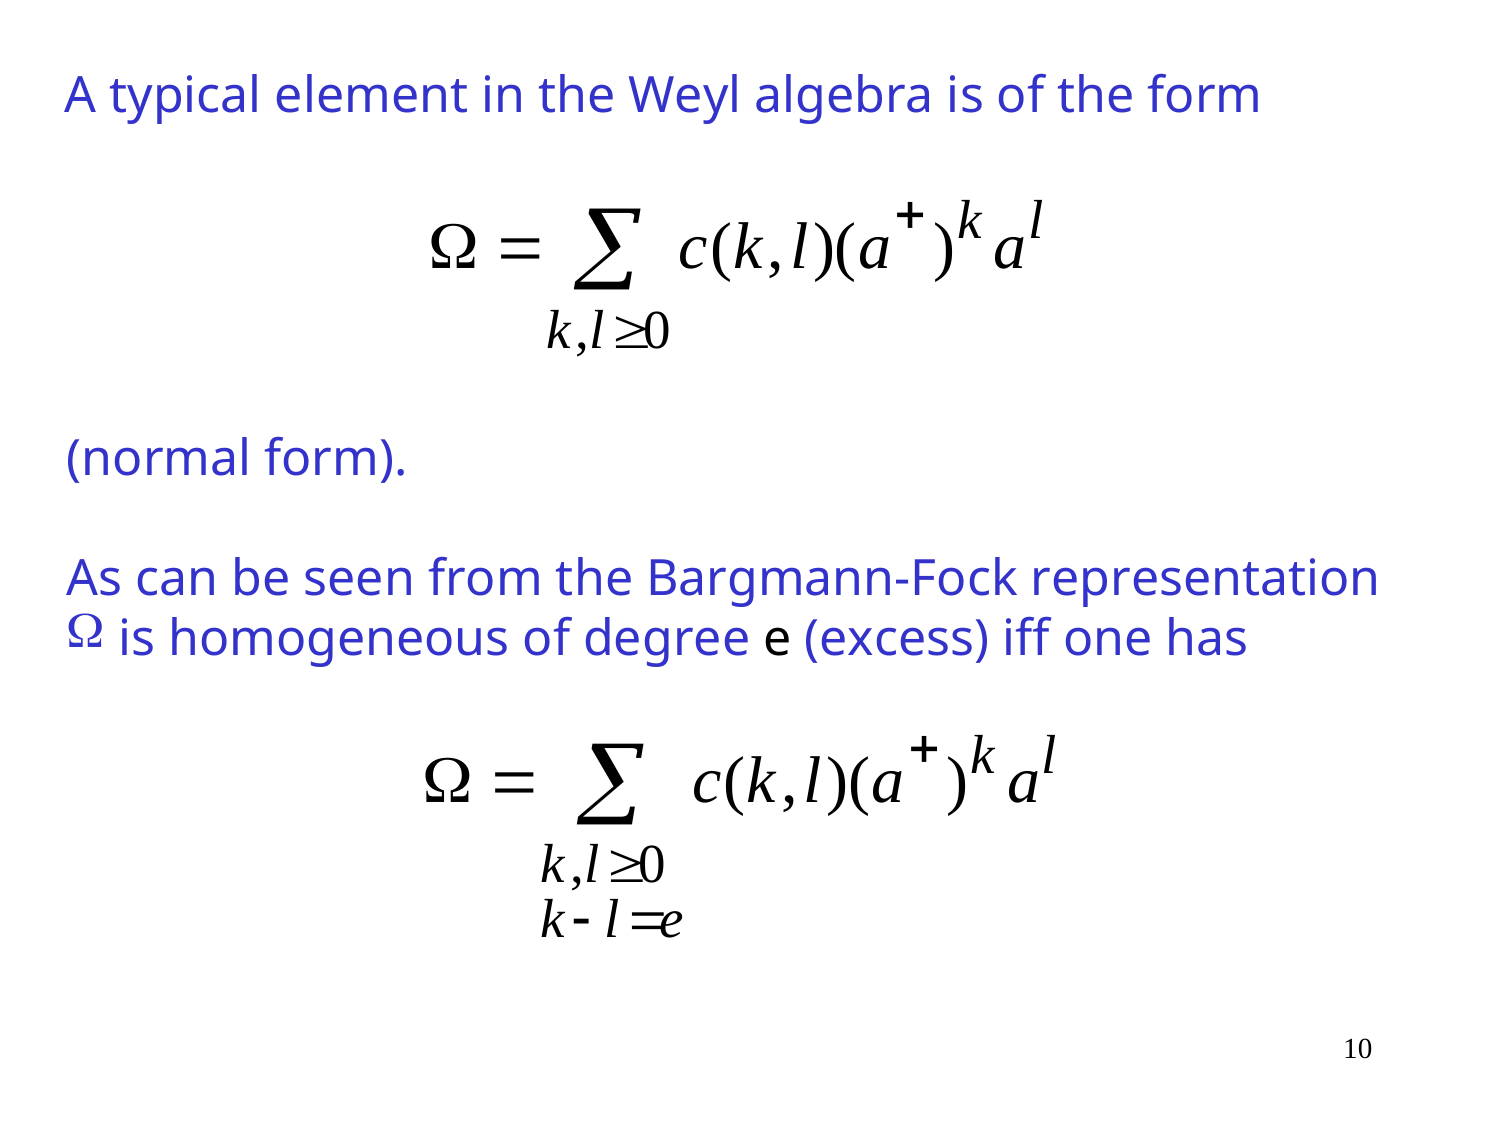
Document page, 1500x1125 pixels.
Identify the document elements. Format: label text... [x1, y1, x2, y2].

text_box (normal form). As can be seen from the Bargmann-Fock representation is homogeneous of degree e (excess) iff one has [52, 417, 1500, 674]
chart [414, 709, 1075, 963]
text_box A typical element in the Weyl algebra is of the form [49, 55, 1419, 131]
chart [419, 174, 1058, 374]
